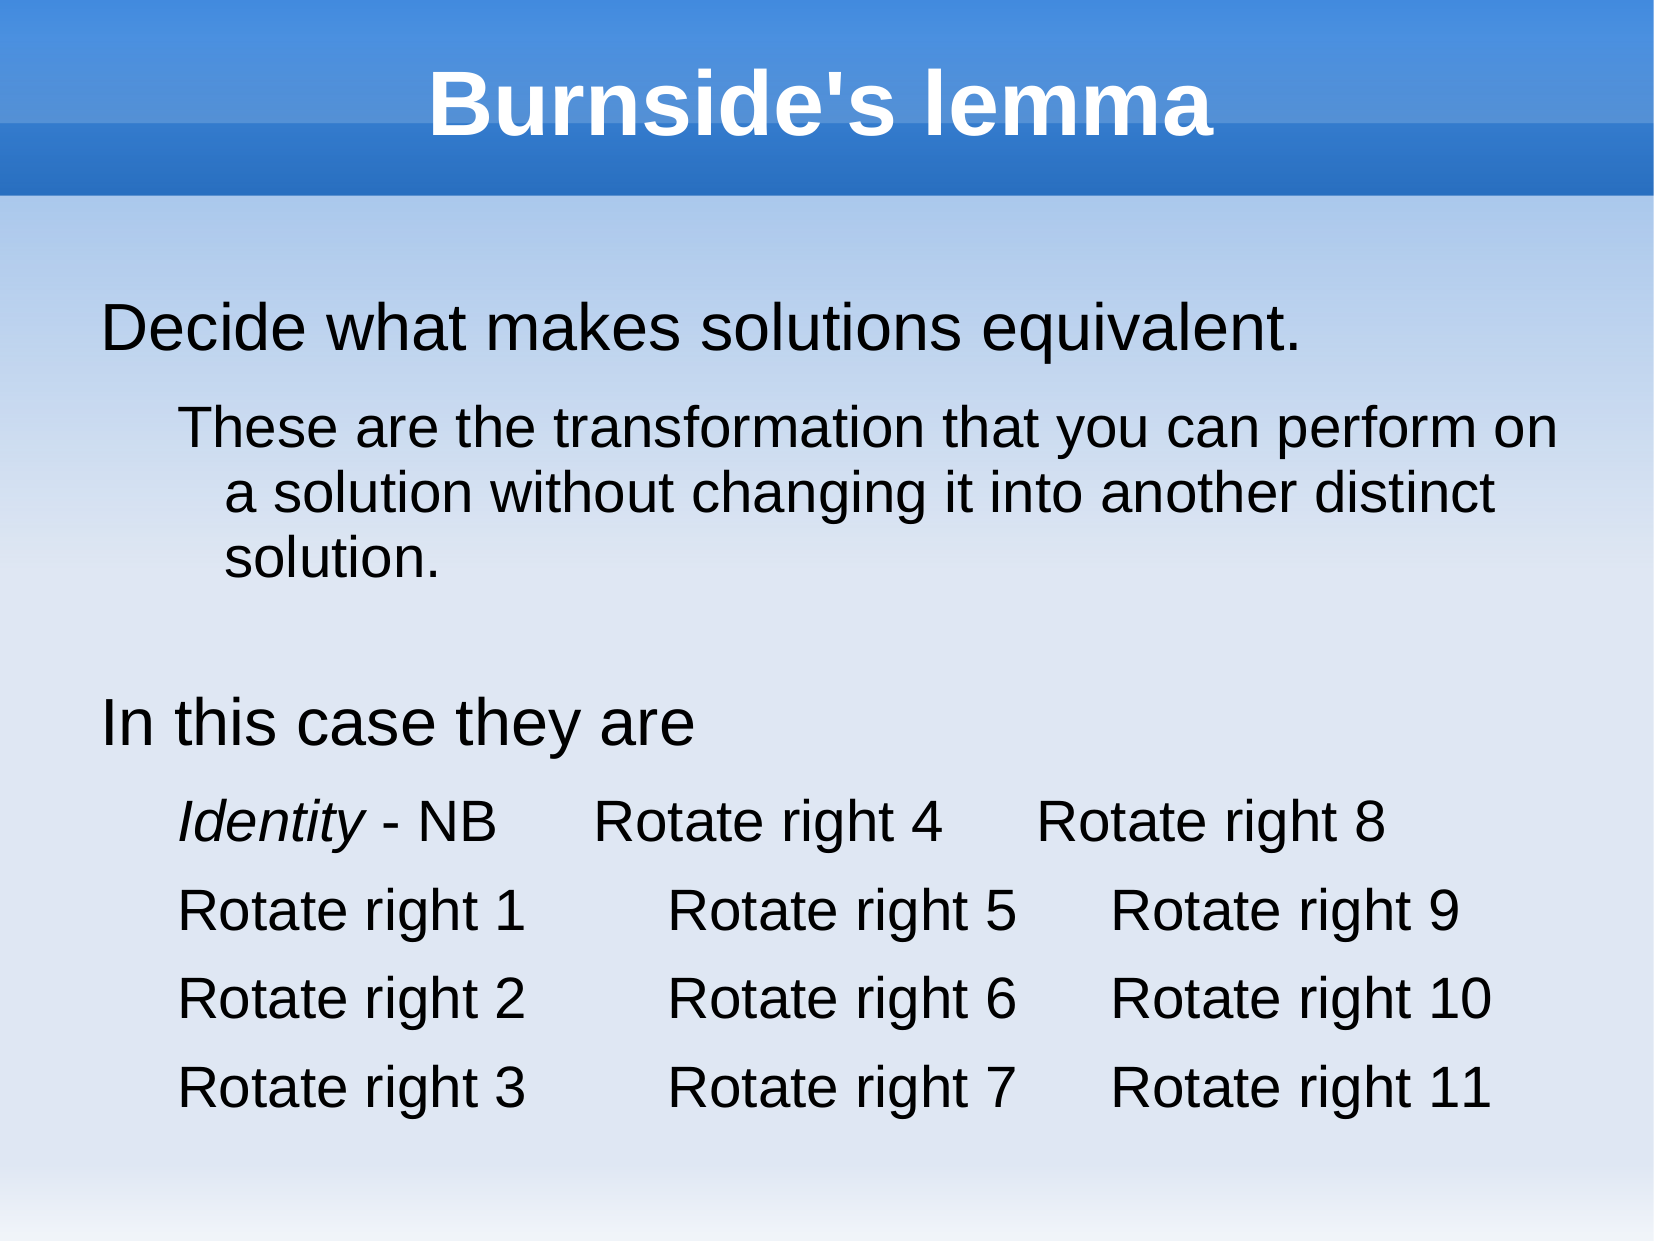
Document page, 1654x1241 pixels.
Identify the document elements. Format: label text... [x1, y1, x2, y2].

title Burnside's lemma [76, 0, 1565, 208]
list Decide what makes solutions equivalent. These are the transformation that you can perform on a solution without changing it into another distinct solution. In this case they are Identity - NB Rotate right 4 Rotate right 8 Rotate right 1 Rotate right 5 Rotate right 9 Rotate right 2 Rotate right 6 Rotate right 10 Rotate right 3 Rotate right 7 Rotate right 11 [82, 290, 1571, 1195]
picture [0, 0, 1654, 1241]
